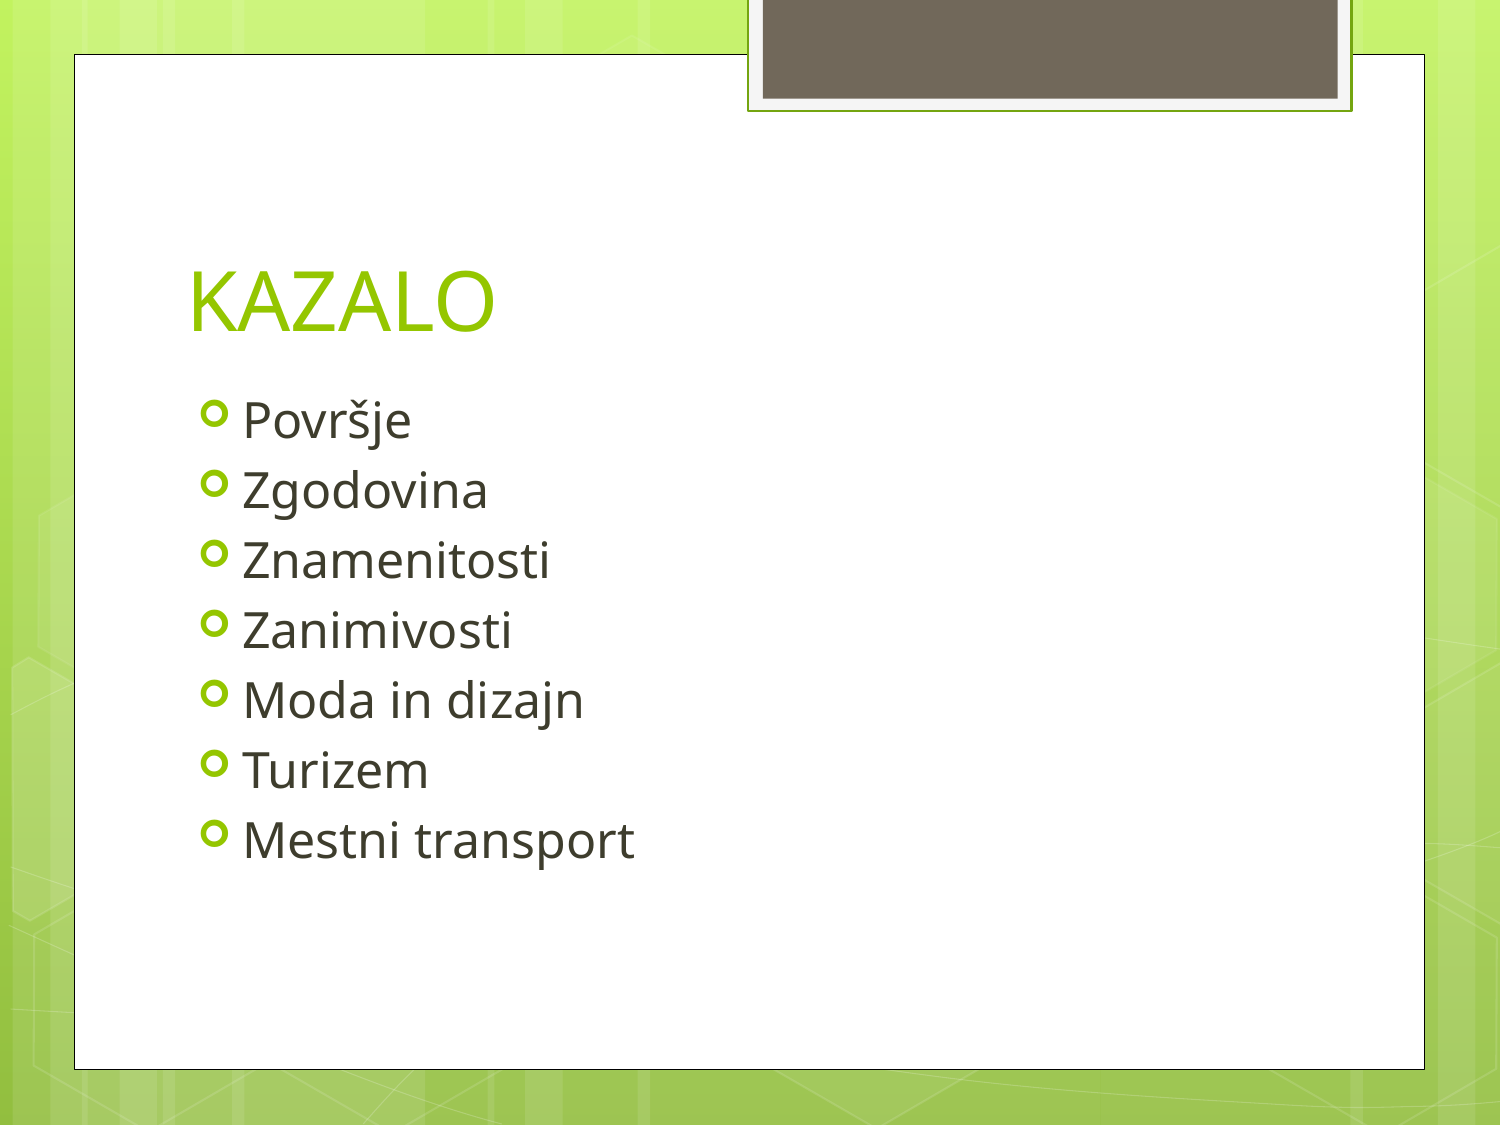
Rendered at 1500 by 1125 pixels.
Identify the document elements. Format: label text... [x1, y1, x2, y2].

list Površje Zgodovina Znamenitosti Zanimivosti Moda in dizajn Turizem Mestni transport [171, 381, 1283, 957]
title KAZALO [171, 168, 1324, 356]
